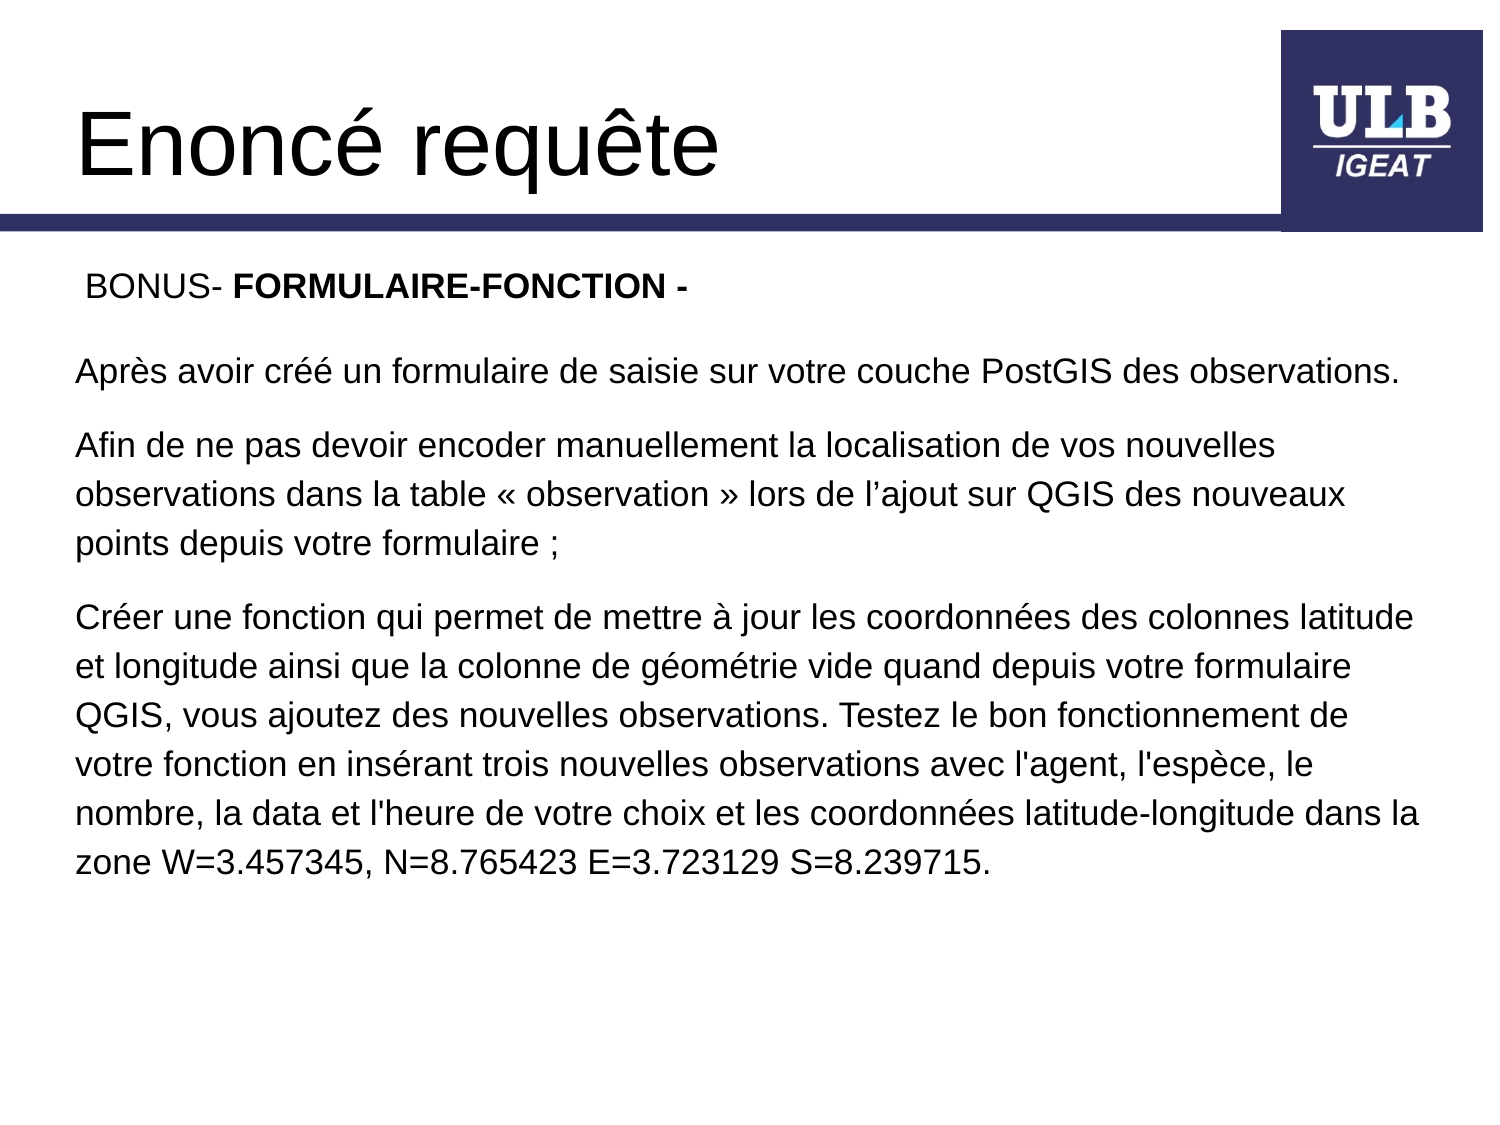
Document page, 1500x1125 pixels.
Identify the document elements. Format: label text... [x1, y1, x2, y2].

title Enoncé requête [75, 44, 1425, 233]
picture [1281, 30, 1483, 232]
list BONUS- FORMULAIRE-FONCTION - Après avoir créé un formulaire de saisie sur votre couche PostGIS des observations. Afin de ne pas devoir encoder manuellement la localisation de vos nouvelles observations dans la table « observation » lors de l’ajout sur QGIS des nouveaux points depuis votre formulaire ; Créer une fonction qui permet de mettre à jour les coordonnées des colonnes latitude et longitude ainsi que la colonne de géométrie vide quand depuis votre formulaire QGIS, vous ajoutez des nouvelles observations. Testez le bon fonctionnement de votre fonction en insérant trois nouvelles observations avec l'agent, l'espèce, le nombre, la data et l'heure de votre choix et les coordonnées latitude-longitude dans la zone W=3.457345, N=8.765423 E=3.723129 S=8.239715. [75, 263, 1425, 916]
